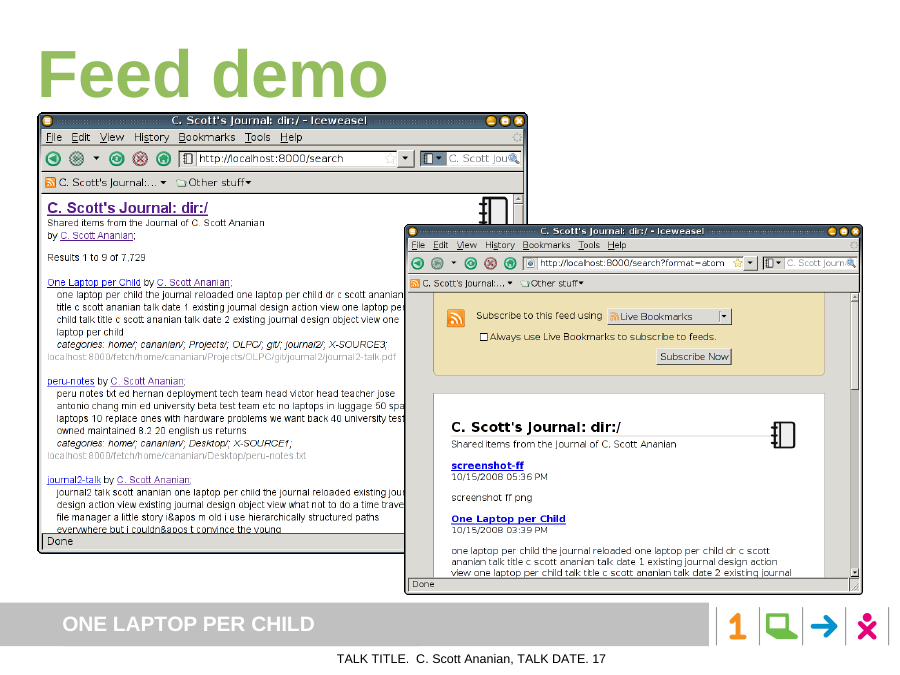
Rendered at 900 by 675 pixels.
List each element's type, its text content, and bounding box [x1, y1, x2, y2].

picture [709, 598, 898, 655]
picture [37, 112, 863, 595]
title Feed demo [37, 37, 856, 211]
